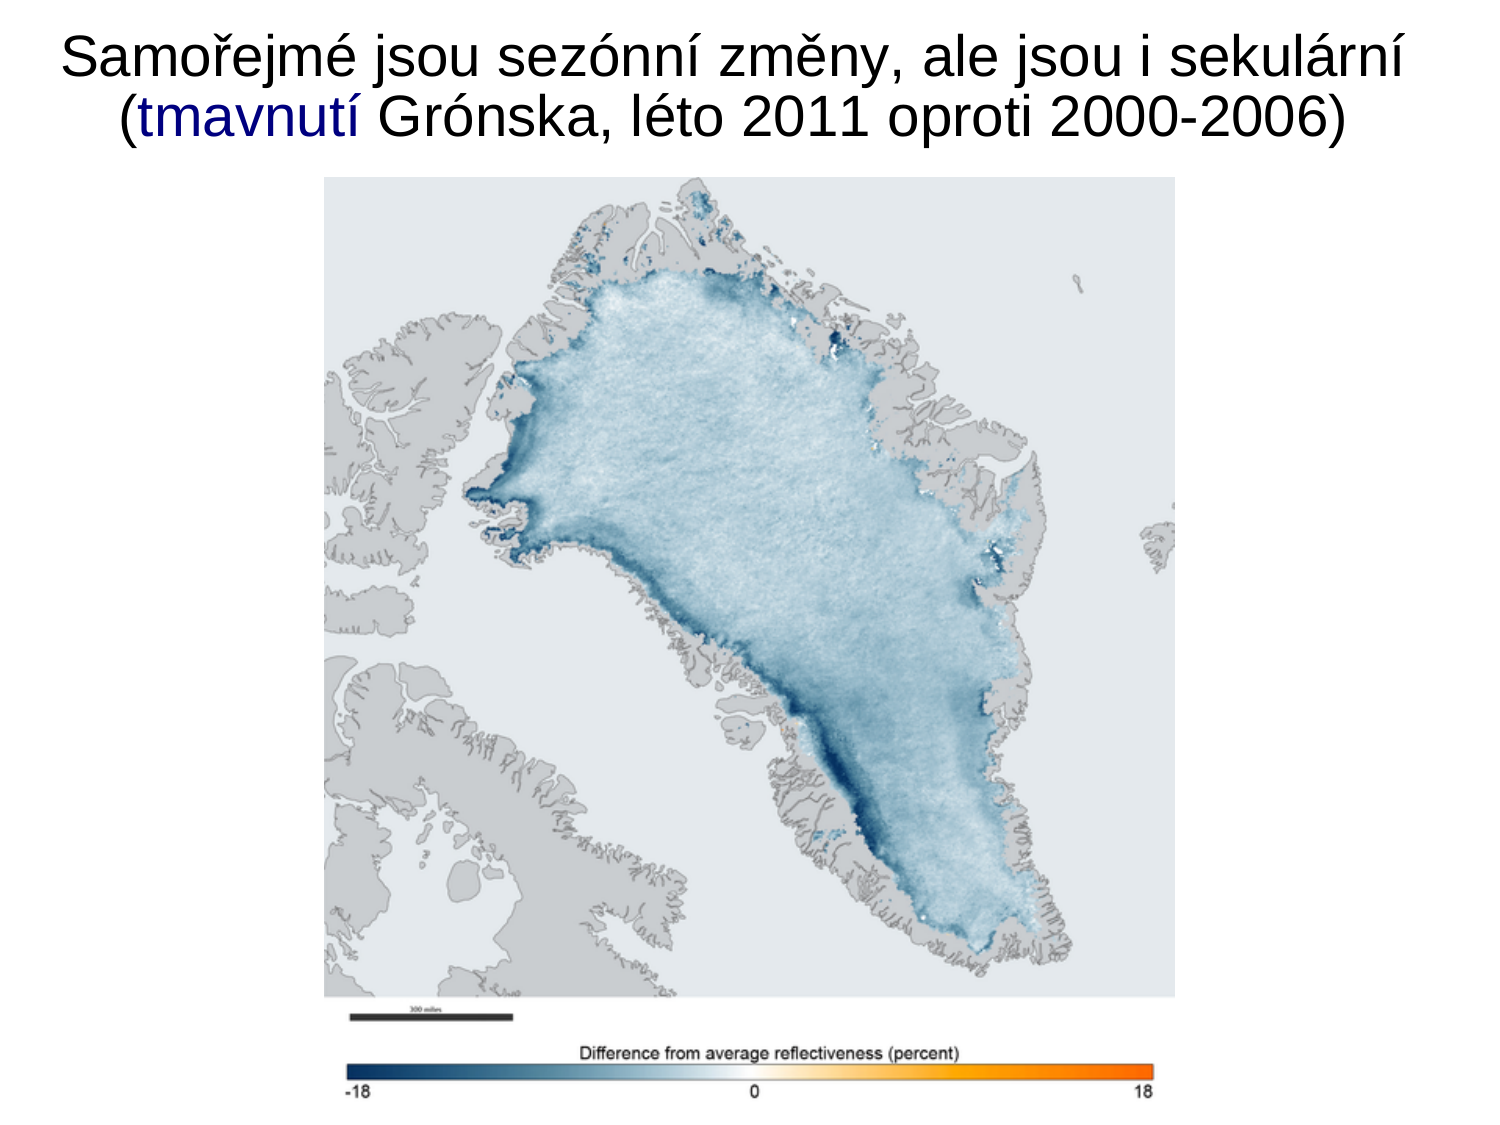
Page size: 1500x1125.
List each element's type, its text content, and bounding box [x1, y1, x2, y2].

title Samořejmé jsou sezónní změny, ale jsou i sekulární (tmavnutí Grónska, léto 2011 oproti 2000-2006) [59, 0, 1409, 206]
picture [324, 177, 1175, 1114]
